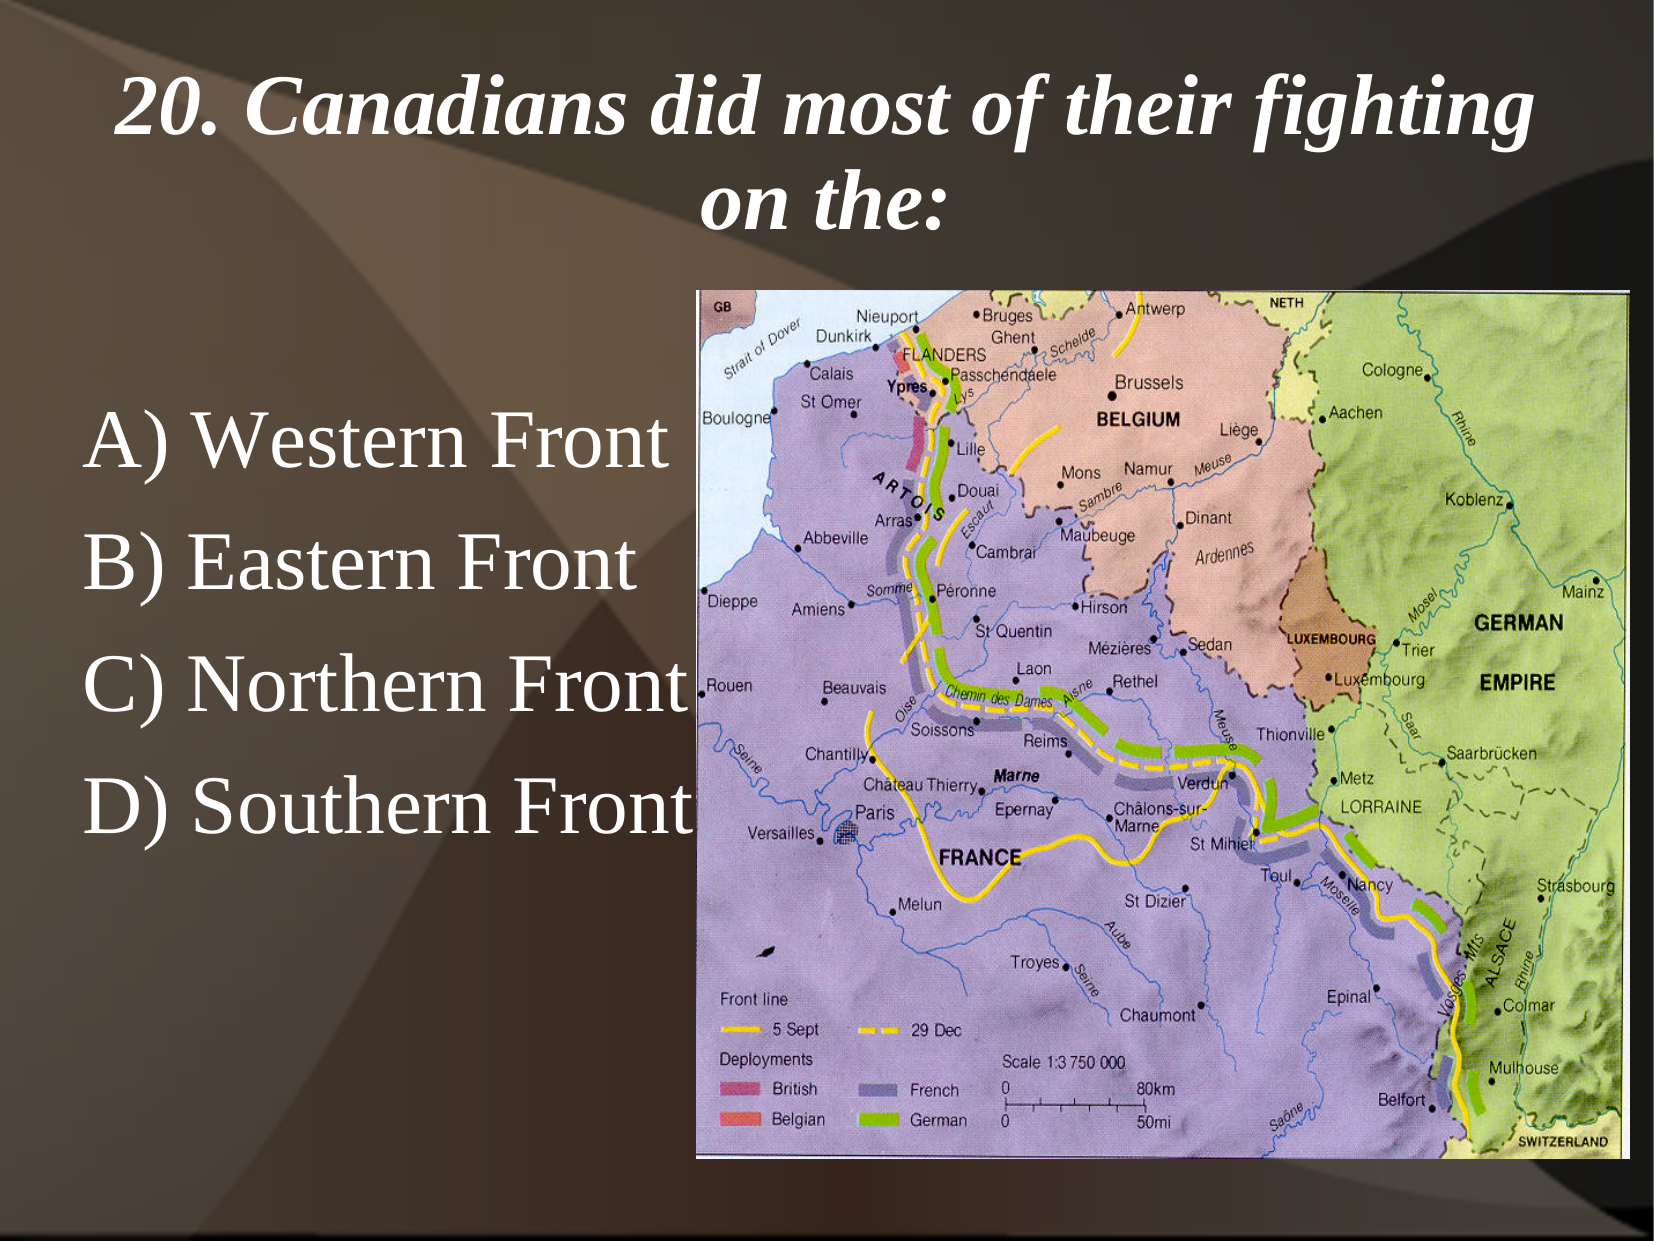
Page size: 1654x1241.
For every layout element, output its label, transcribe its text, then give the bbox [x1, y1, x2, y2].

picture [0, 0, 1654, 1241]
list A) Western Front B) Eastern Front C) Northern Front D) Southern Front [82, 290, 696, 1010]
title 20. Canadians did most of their fighting on the: [82, 49, 1571, 257]
